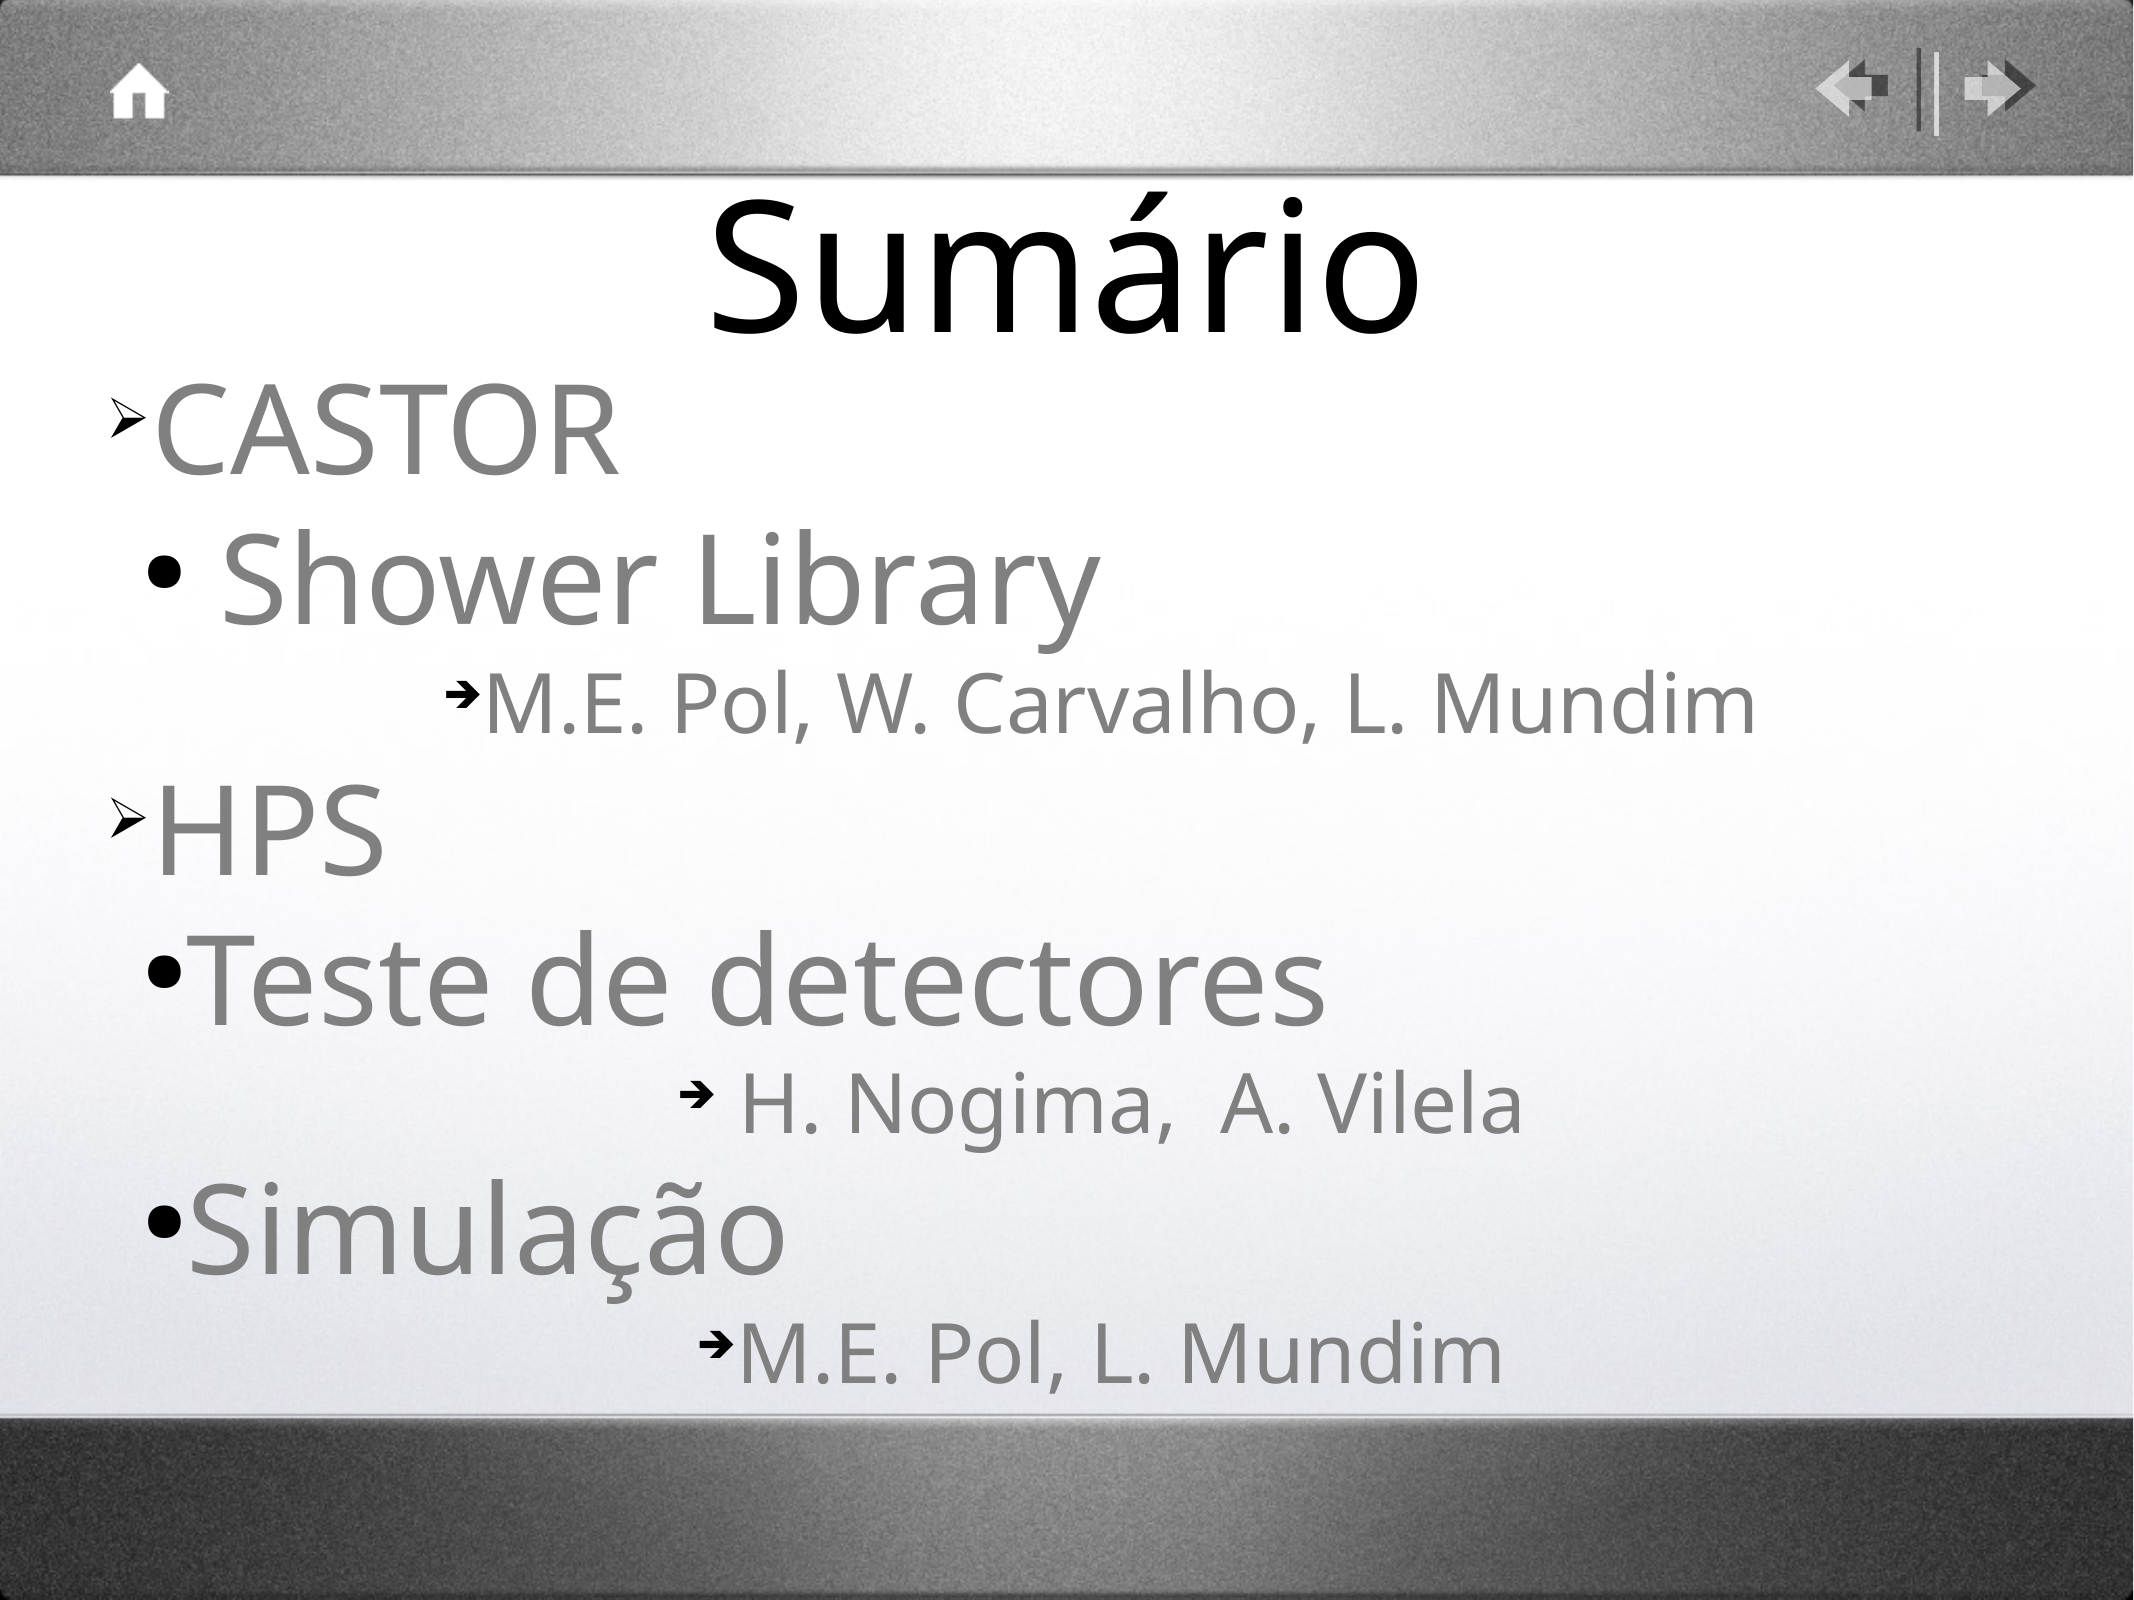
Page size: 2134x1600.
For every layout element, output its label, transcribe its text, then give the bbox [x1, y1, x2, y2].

title Sumário [208, 125, 1925, 349]
picture [0, 0, 2134, 1600]
list CASTOR Shower Library M.E. Pol, W. Carvalho, L. Mundim HPS Teste de detectores H. Nogima, A. Vilela Simulação M.E. Pol, L. Mundim [106, 349, 2027, 1400]
